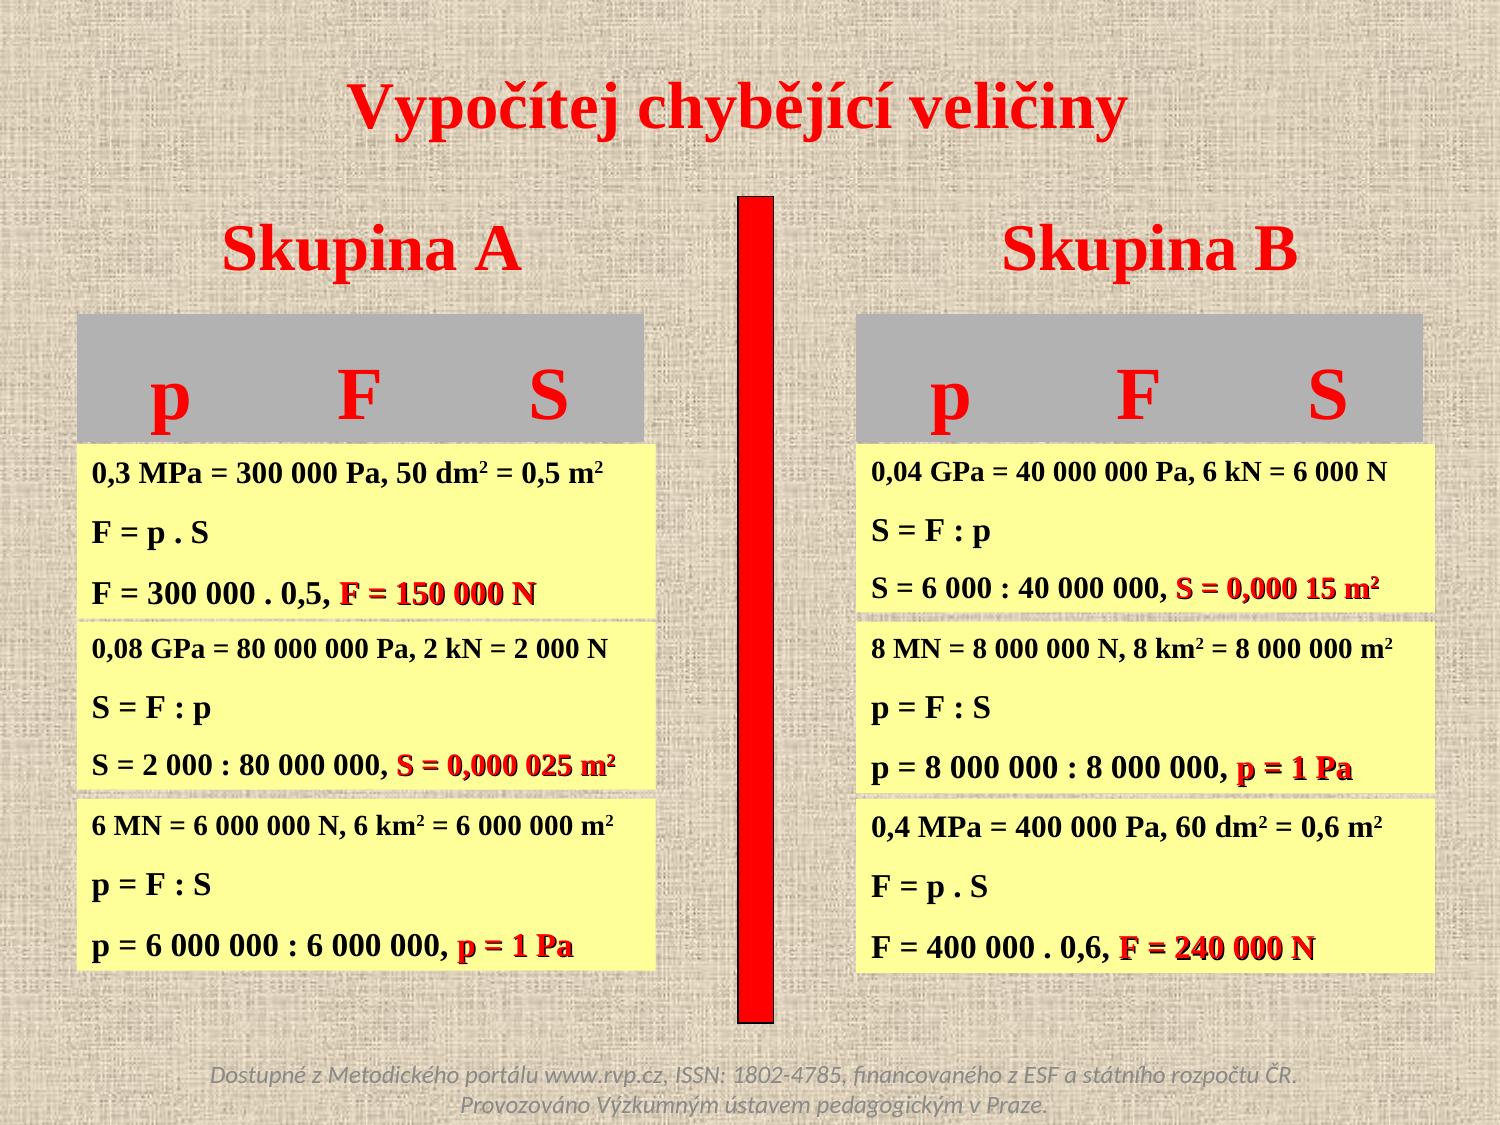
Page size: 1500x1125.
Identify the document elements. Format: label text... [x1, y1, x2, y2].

table_header S [455, 314, 644, 442]
picture [0, 0, 1500, 1125]
table_cell ? [856, 794, 1045, 798]
text_box [738, 196, 774, 1023]
table_cell 2 kN [266, 790, 455, 798]
table_cell 6 kN [1045, 613, 1234, 620]
table_cell ? [455, 790, 644, 798]
text_box Skupina B [986, 196, 1362, 292]
table_cell 8 MN [1045, 794, 1234, 798]
text_box 6 MN = 6 000 000 N, 6 km2 = 6 000 000 m2 p = F : S p = 6 000 000 : 6 000 000, p = 1 Pa [76, 798, 656, 971]
table_cell 6 MN [266, 971, 455, 976]
text_box 0,04 GPa = 40 000 000 Pa, 6 kN = 6 000 N S = F : p S = 6 000 : 40 000 000, S = 0,000 15 m2 [856, 444, 1435, 613]
table_header S [1234, 314, 1423, 442]
text_box 0,4 MPa = 400 000 Pa, 60 dm2 = 0,6 m2 F = p . S F = 400 000 . 0,6, F = 240 000 N [856, 798, 1435, 973]
text_box 0,3 MPa = 300 000 Pa, 50 dm2 = 0,5 m2 F = p . S F = 300 000 . 0,5, F = 150 000 N [76, 444, 656, 619]
table_cell 6 km2 [455, 971, 644, 976]
table_header F [1045, 314, 1234, 442]
text_box Skupina A [206, 196, 582, 292]
table_header p [77, 314, 266, 442]
table_cell 8 km2 [1234, 794, 1423, 798]
table_cell 0,04 GPa [856, 613, 1045, 620]
table_header p [856, 314, 1045, 442]
table_cell ? [77, 971, 266, 976]
text_box Vypočítej chybějící veličiny [123, 54, 1353, 151]
table_header F [266, 314, 455, 442]
table_cell 0,08 GPa [77, 790, 266, 798]
text_box 8 MN = 8 000 000 N, 8 km2 = 8 000 000 m2 p = F : S p = 8 000 000 : 8 000 000, p = 1 Pa [856, 621, 1435, 794]
text_box 0,08 GPa = 80 000 000 Pa, 2 kN = 2 000 N S = F : p S = 2 000 : 80 000 000, S = 0,000 025 m2 [76, 621, 656, 790]
table_cell ? [1234, 613, 1423, 620]
